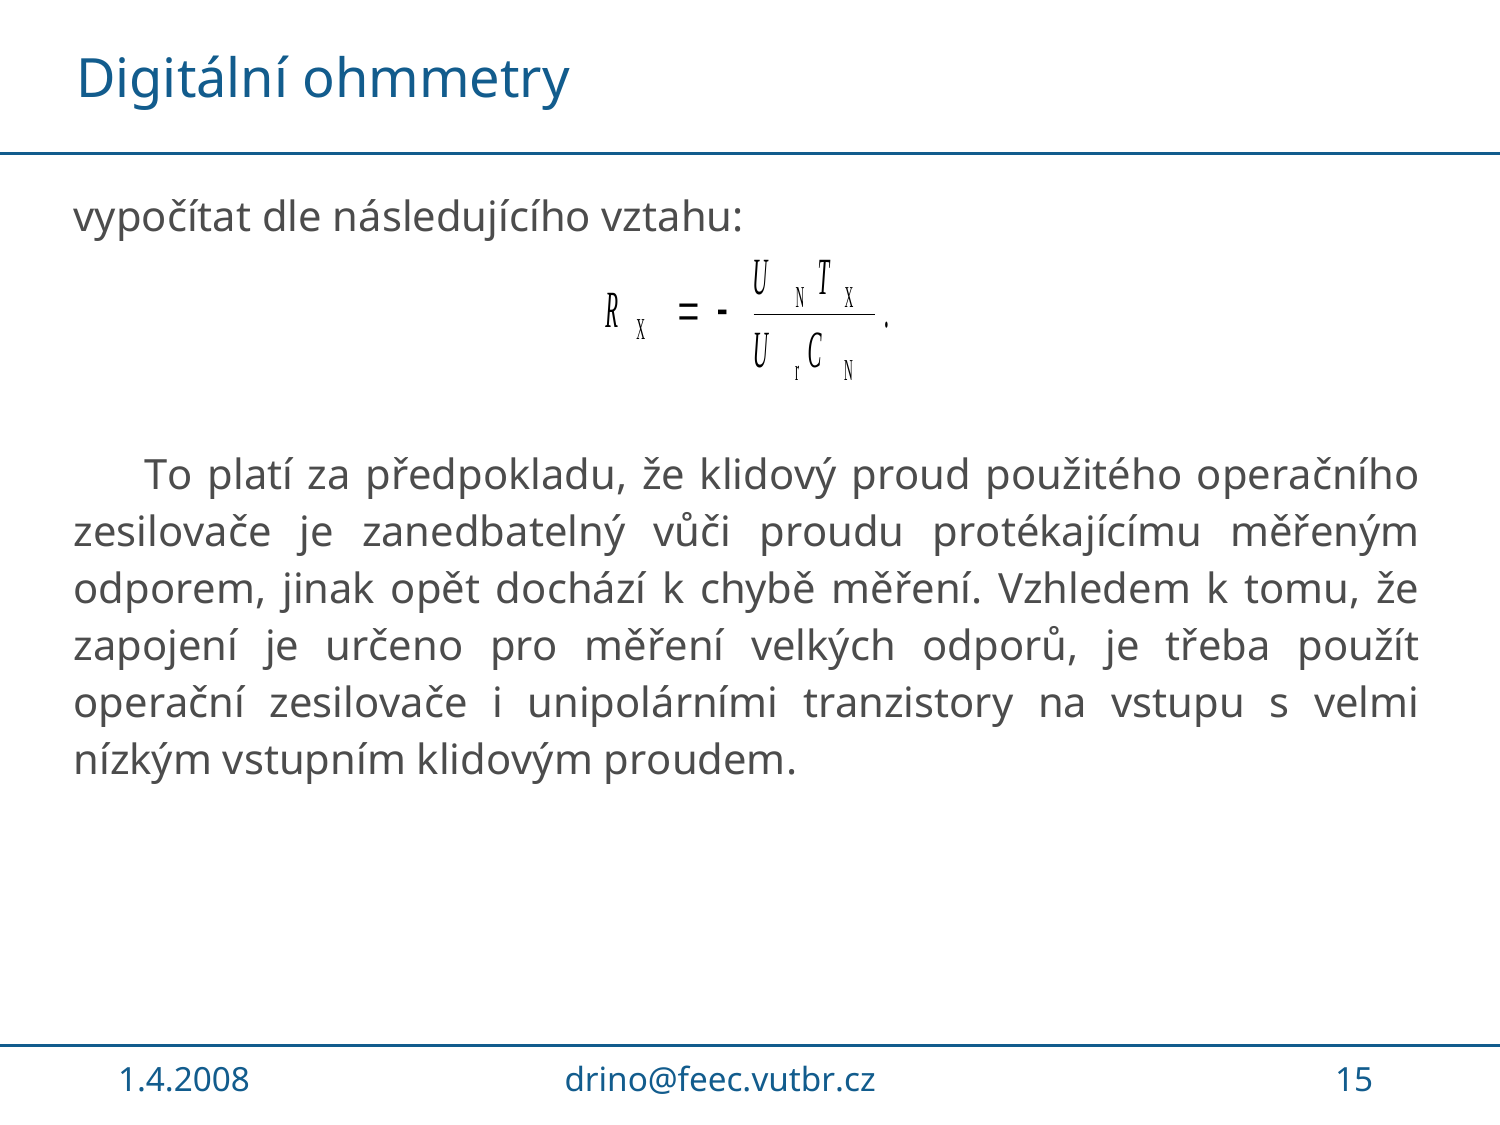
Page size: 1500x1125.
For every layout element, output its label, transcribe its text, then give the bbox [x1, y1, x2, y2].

text_box drino@feec.vutbr.cz [454, 1049, 987, 1125]
picture [595, 244, 905, 393]
text_box 1.4.2008 [103, 1049, 432, 1125]
text_box vypočítat dle následujícího vztahu: To platí za předpokladu, že klidový proud použitého operačního zesilovače je zanedbatelný vůči proudu protékajícímu měřeným odporem, jinak opět dochází k chybě měření. Vzhledem k tomu, že zapojení je určeno pro měření velkých odporů, je třeba použít operační zesilovače i unipolárními tranzistory na vstupu s velmi nízkým vstupním klidovým proudem. [59, 178, 1442, 795]
text_box <číslo> [1075, 1049, 1388, 1125]
title Digitální ohmmetry [0, 0, 1500, 152]
